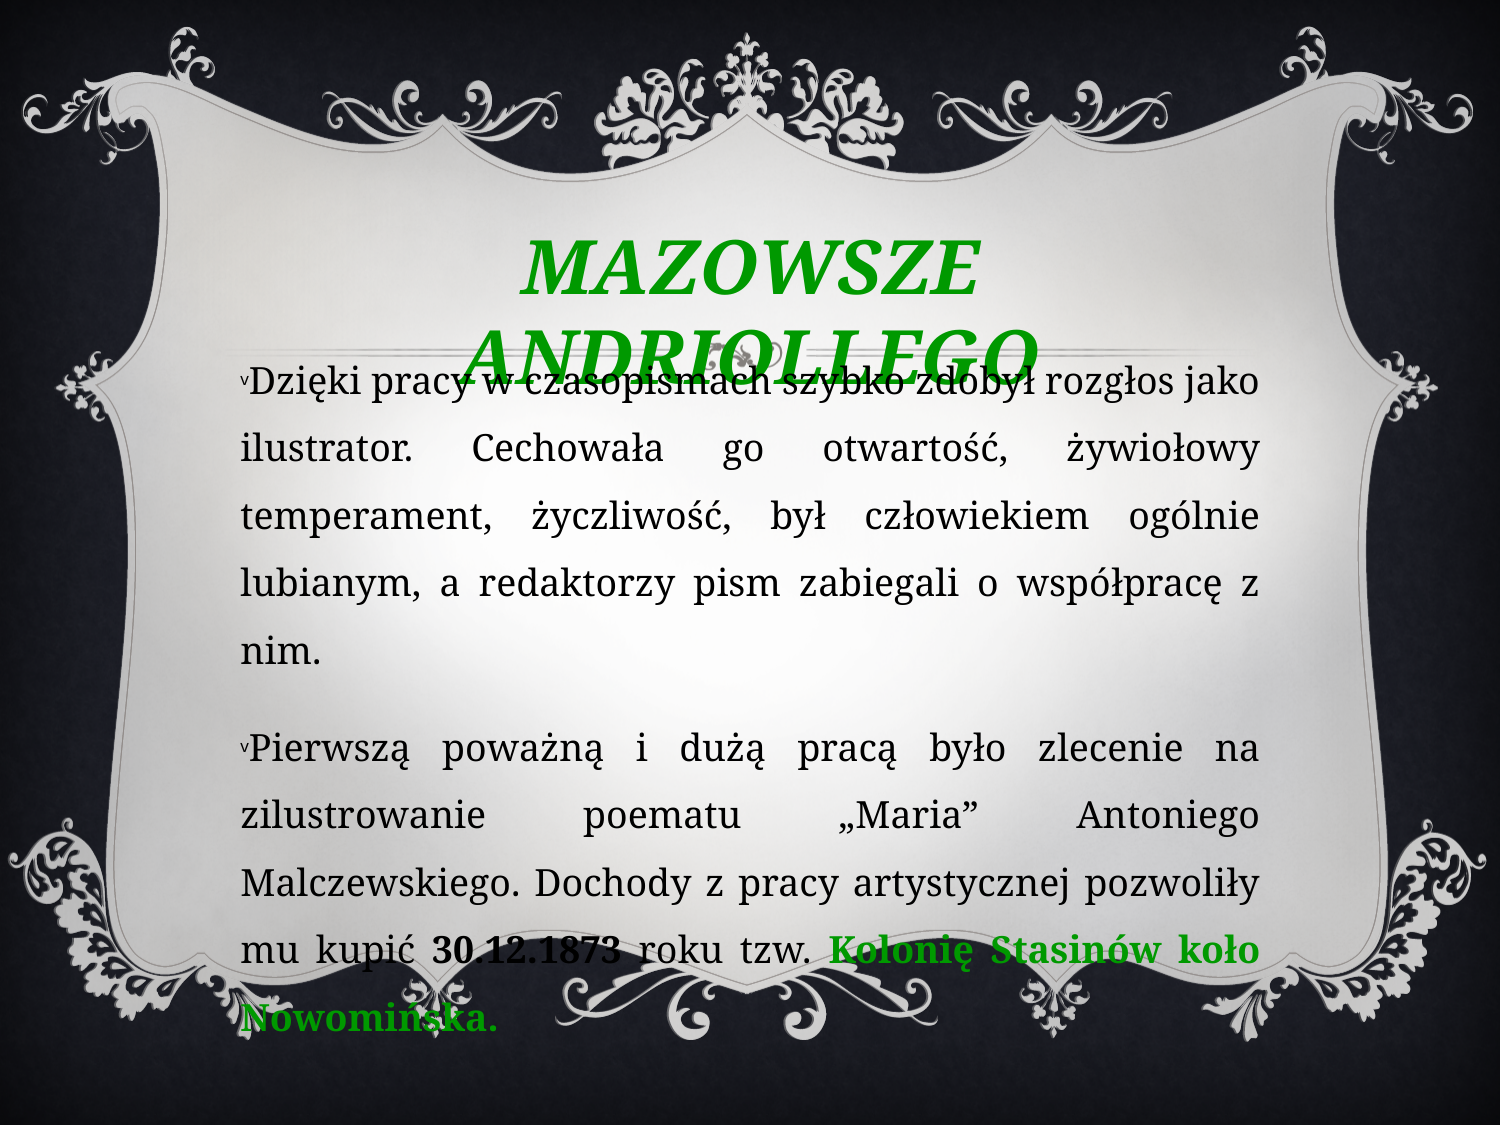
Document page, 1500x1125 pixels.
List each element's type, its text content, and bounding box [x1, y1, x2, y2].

picture [0, 0, 1500, 1125]
list Dzięki pracy w czasopismach szybko zdobył rozgłos jako ilustrator. Cechowała go otwartość, żywiołowy temperament, życzliwość, był człowiekiem ogólnie lubianym, a redaktorzy pism zabiegali o współpracę z nim. Pierwszą poważną i dużą pracą było zlecenie na zilustrowanie poematu „Maria” Antoniego Malczewskiego. Dochody z pracy artystycznej pozwoliły mu kupić 30.12.1873 roku tzw. Kolonię Stasinów koło Nowomińska. [225, 326, 1276, 827]
title MAZOWSZE ANDRIOLLEGO [225, 212, 1275, 325]
